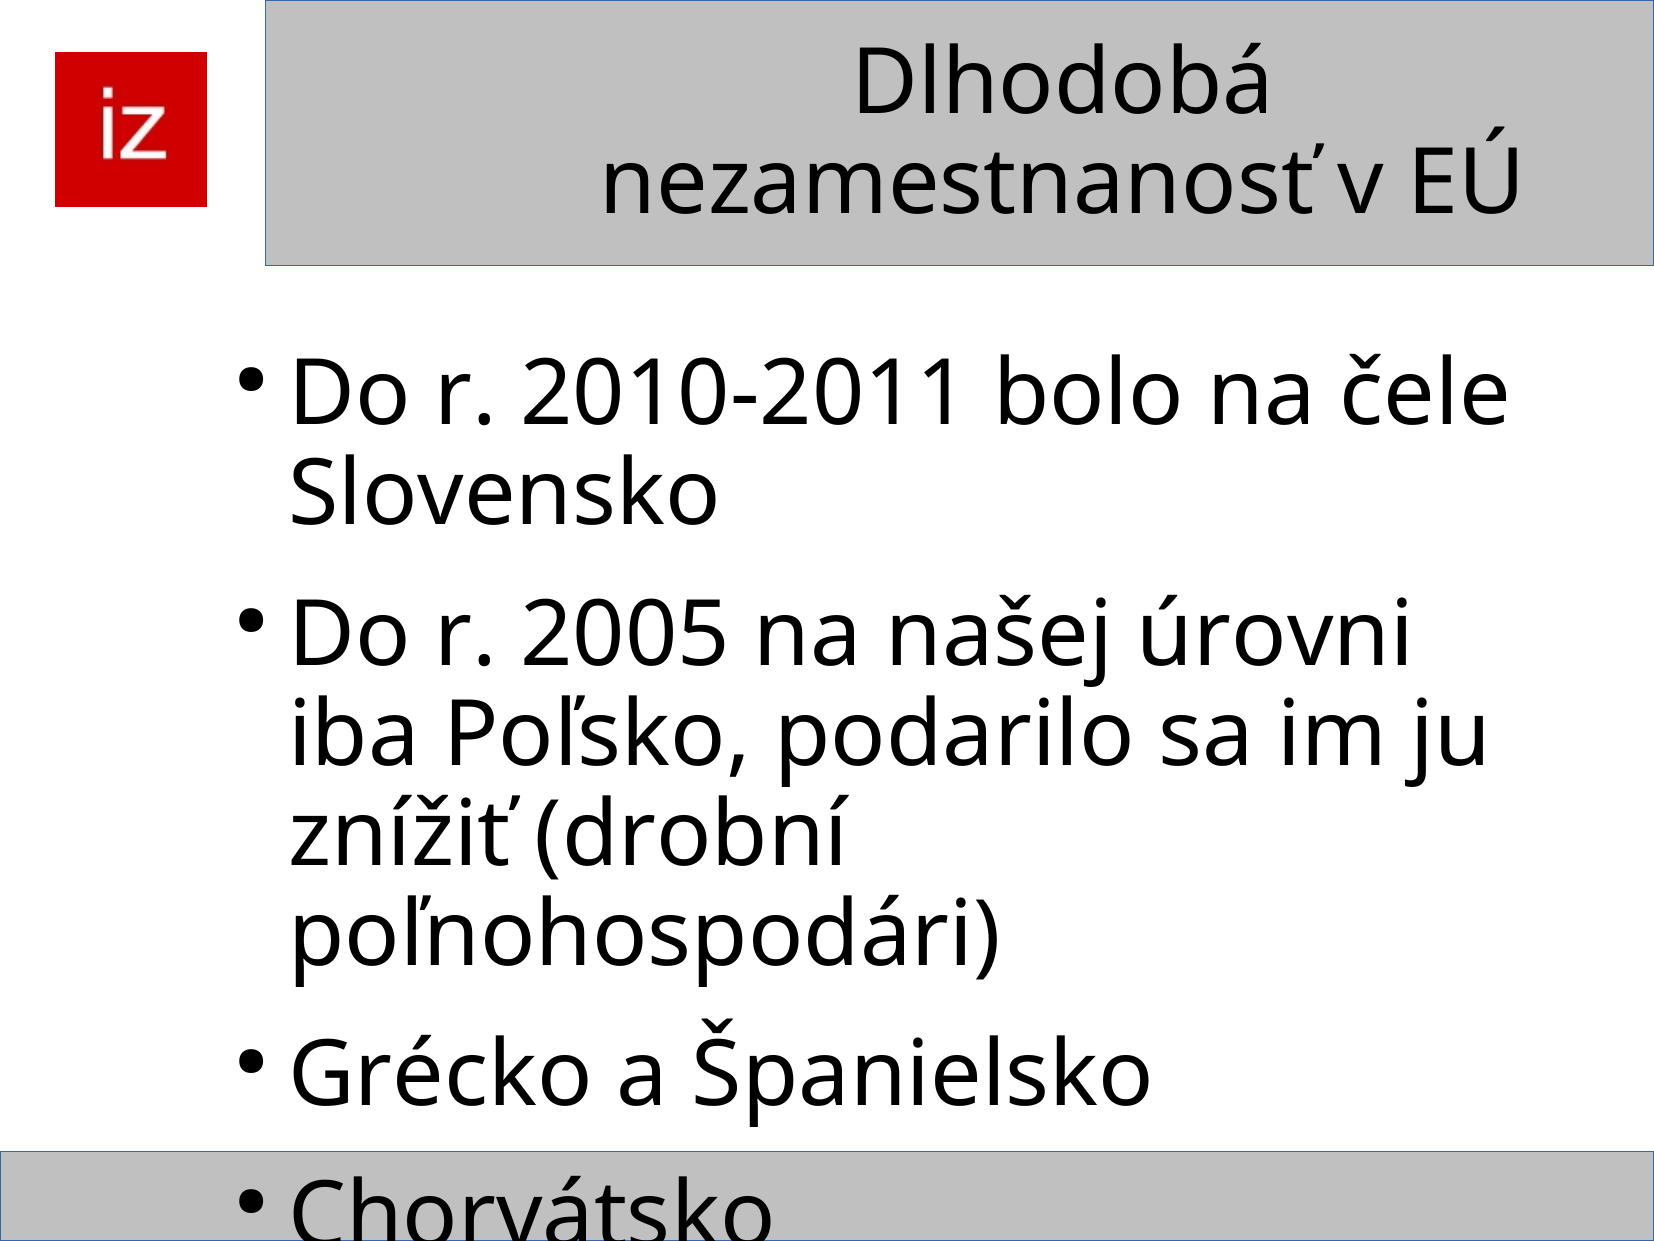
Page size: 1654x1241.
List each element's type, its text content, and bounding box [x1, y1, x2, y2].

picture [55, 52, 207, 207]
list Do r. 2010-2011 bolo na čele Slovensko Do r. 2005 na našej úrovni iba Poľsko, podarilo sa im ju znížiť (drobní poľnohospodári) Grécko a Španielsko Chorvátsko [121, 344, 1533, 1126]
title Dlhodobá nezamestnanosť v EÚ [561, 29, 1565, 237]
